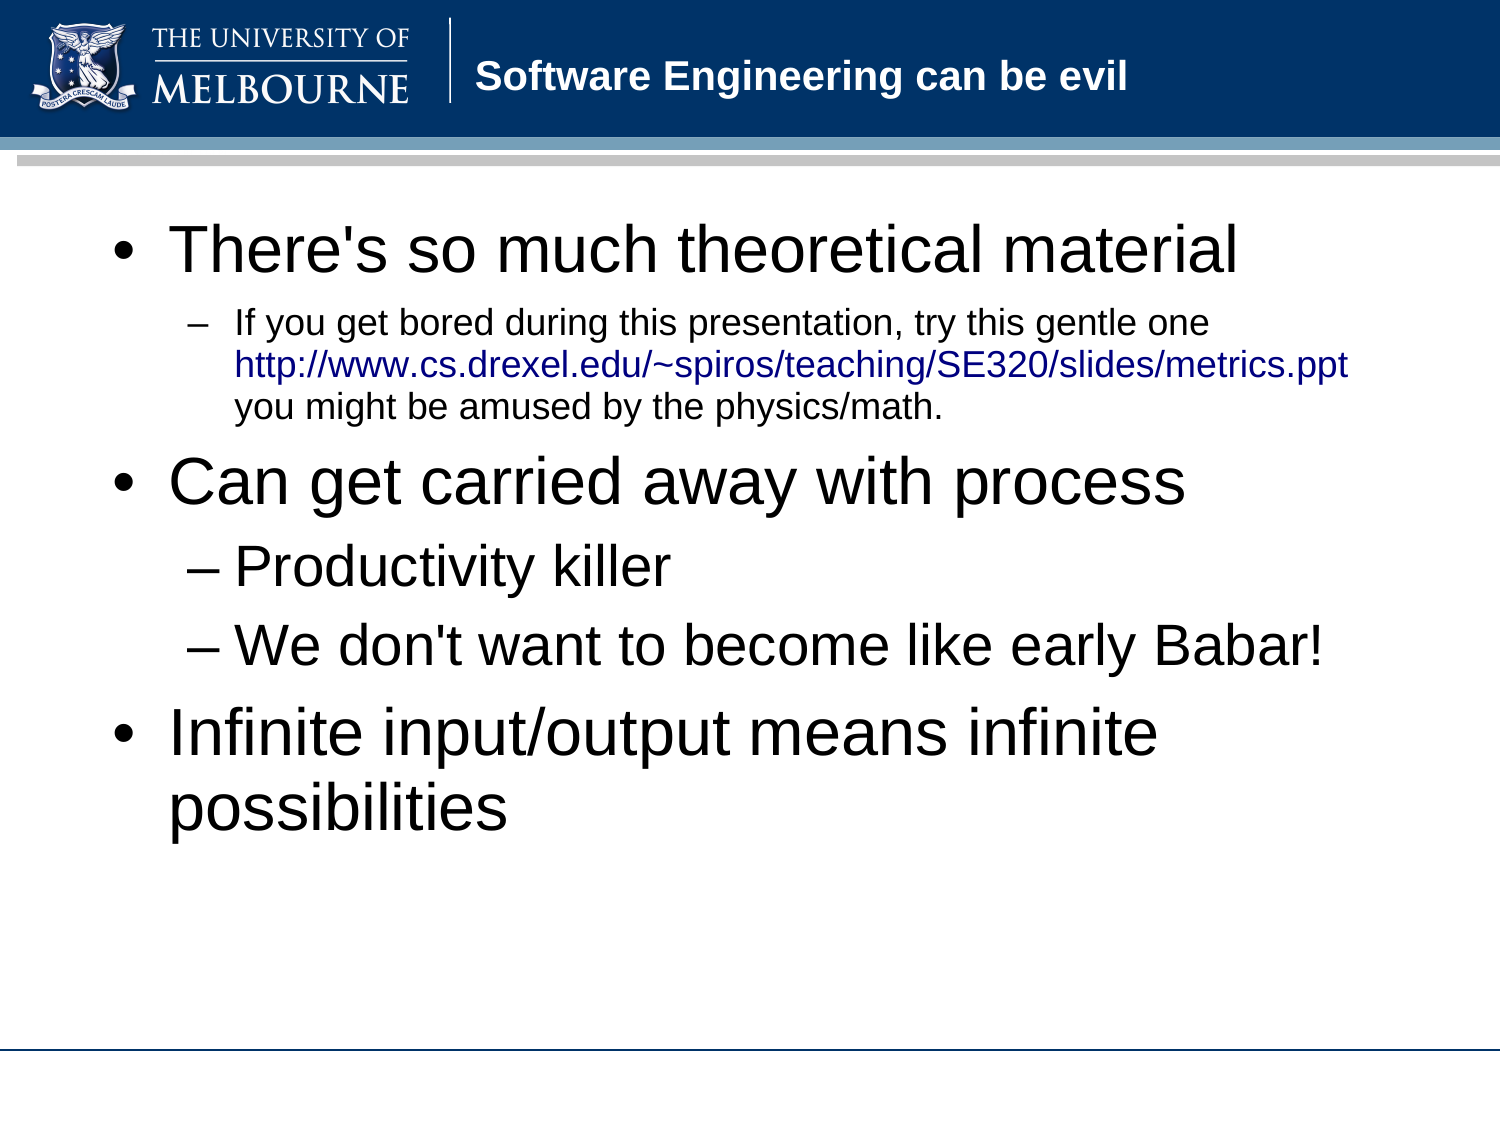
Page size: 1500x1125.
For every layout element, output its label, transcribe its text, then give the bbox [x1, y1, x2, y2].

picture [24, 17, 413, 119]
list There's so much theoretical material If you get bored during this presentation, try this gentle one http://www.cs.drexel.edu/~spiros/teaching/SE320/slides/metrics.ppt you might be amused by the physics/math. Can get carried away with process Productivity killer We don't want to become like early Babar! Infinite input/output means infinite possibilities [112, 212, 1388, 1001]
picture [87, 150, 229, 155]
title Software Engineering can be evil [474, 19, 1450, 133]
